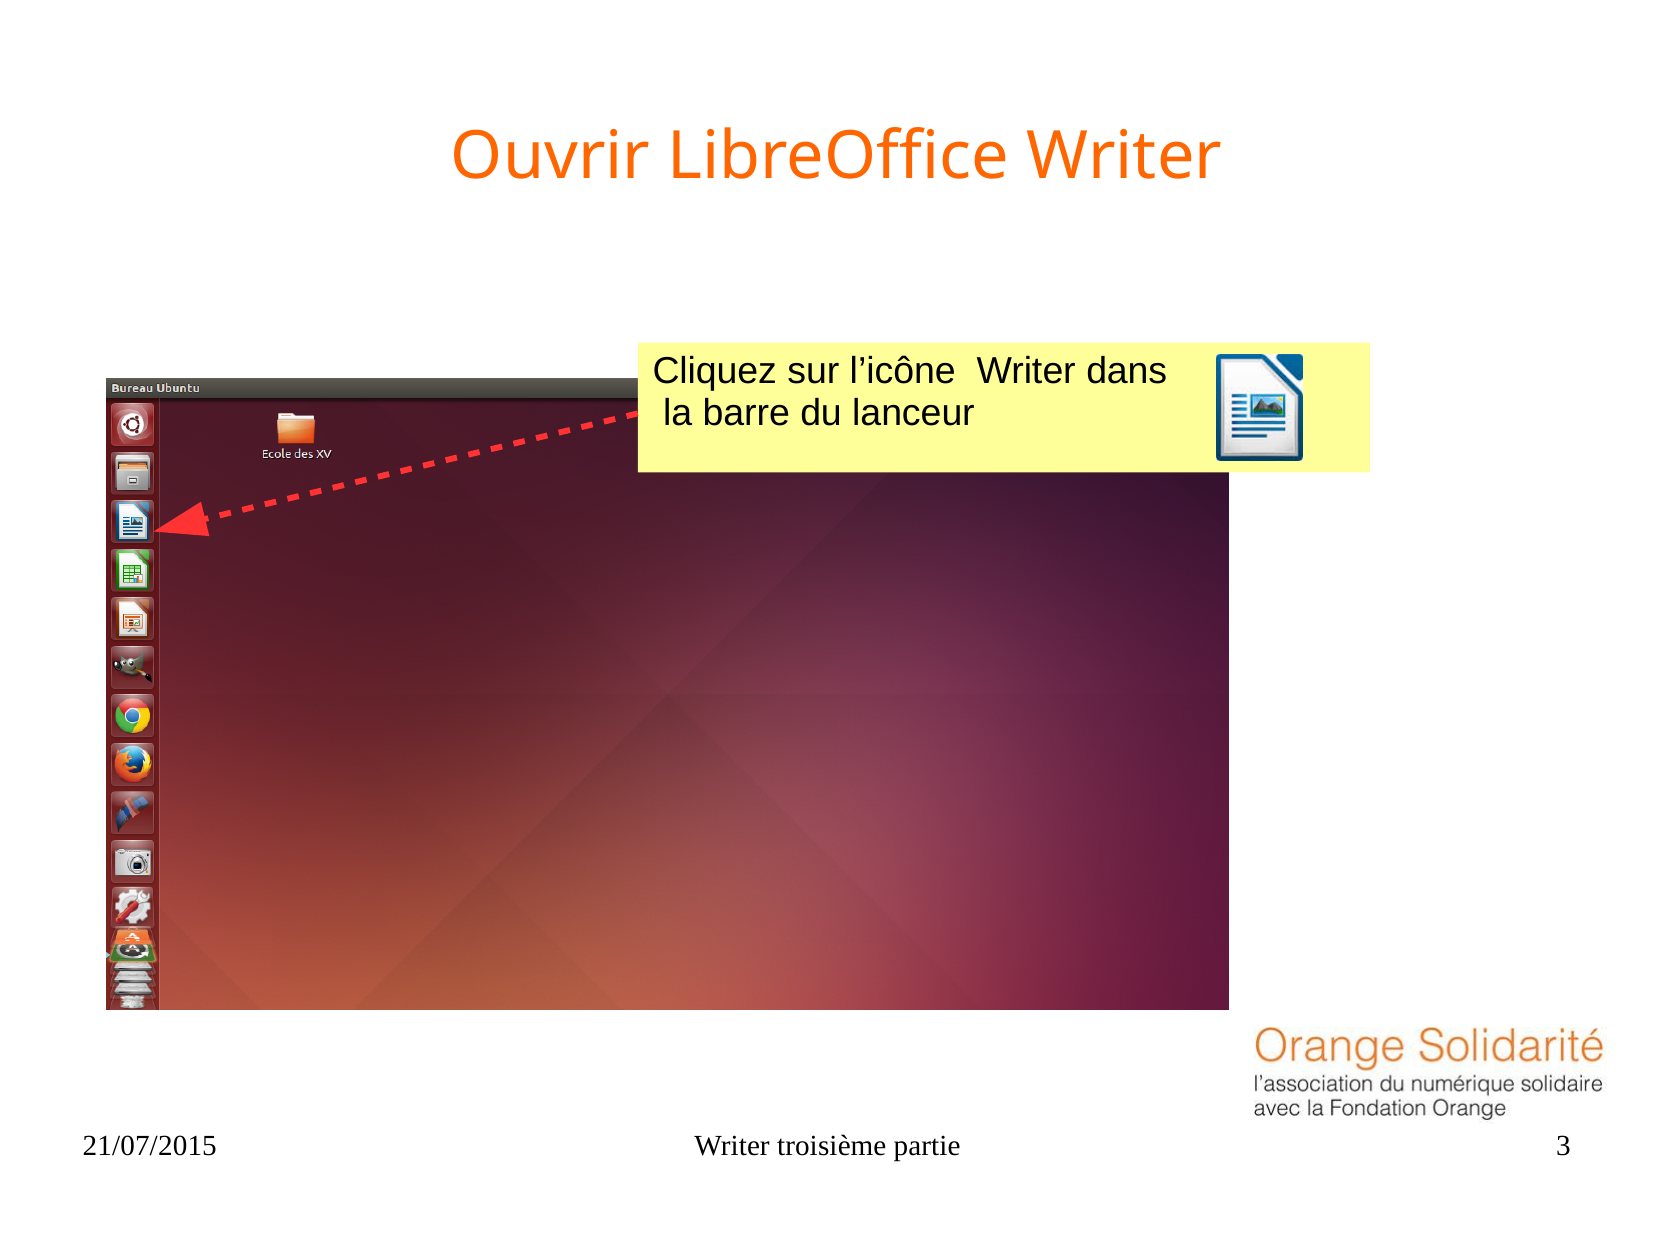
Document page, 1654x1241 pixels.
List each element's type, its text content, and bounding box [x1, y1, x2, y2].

picture [106, 378, 1229, 1010]
text_box Cliquez sur l’icône Writer dans la barre du lanceur [637, 342, 1371, 473]
picture [1254, 1027, 1607, 1126]
title Ouvrir LibreOffice Writer [82, 49, 1571, 257]
picture [1216, 354, 1303, 461]
